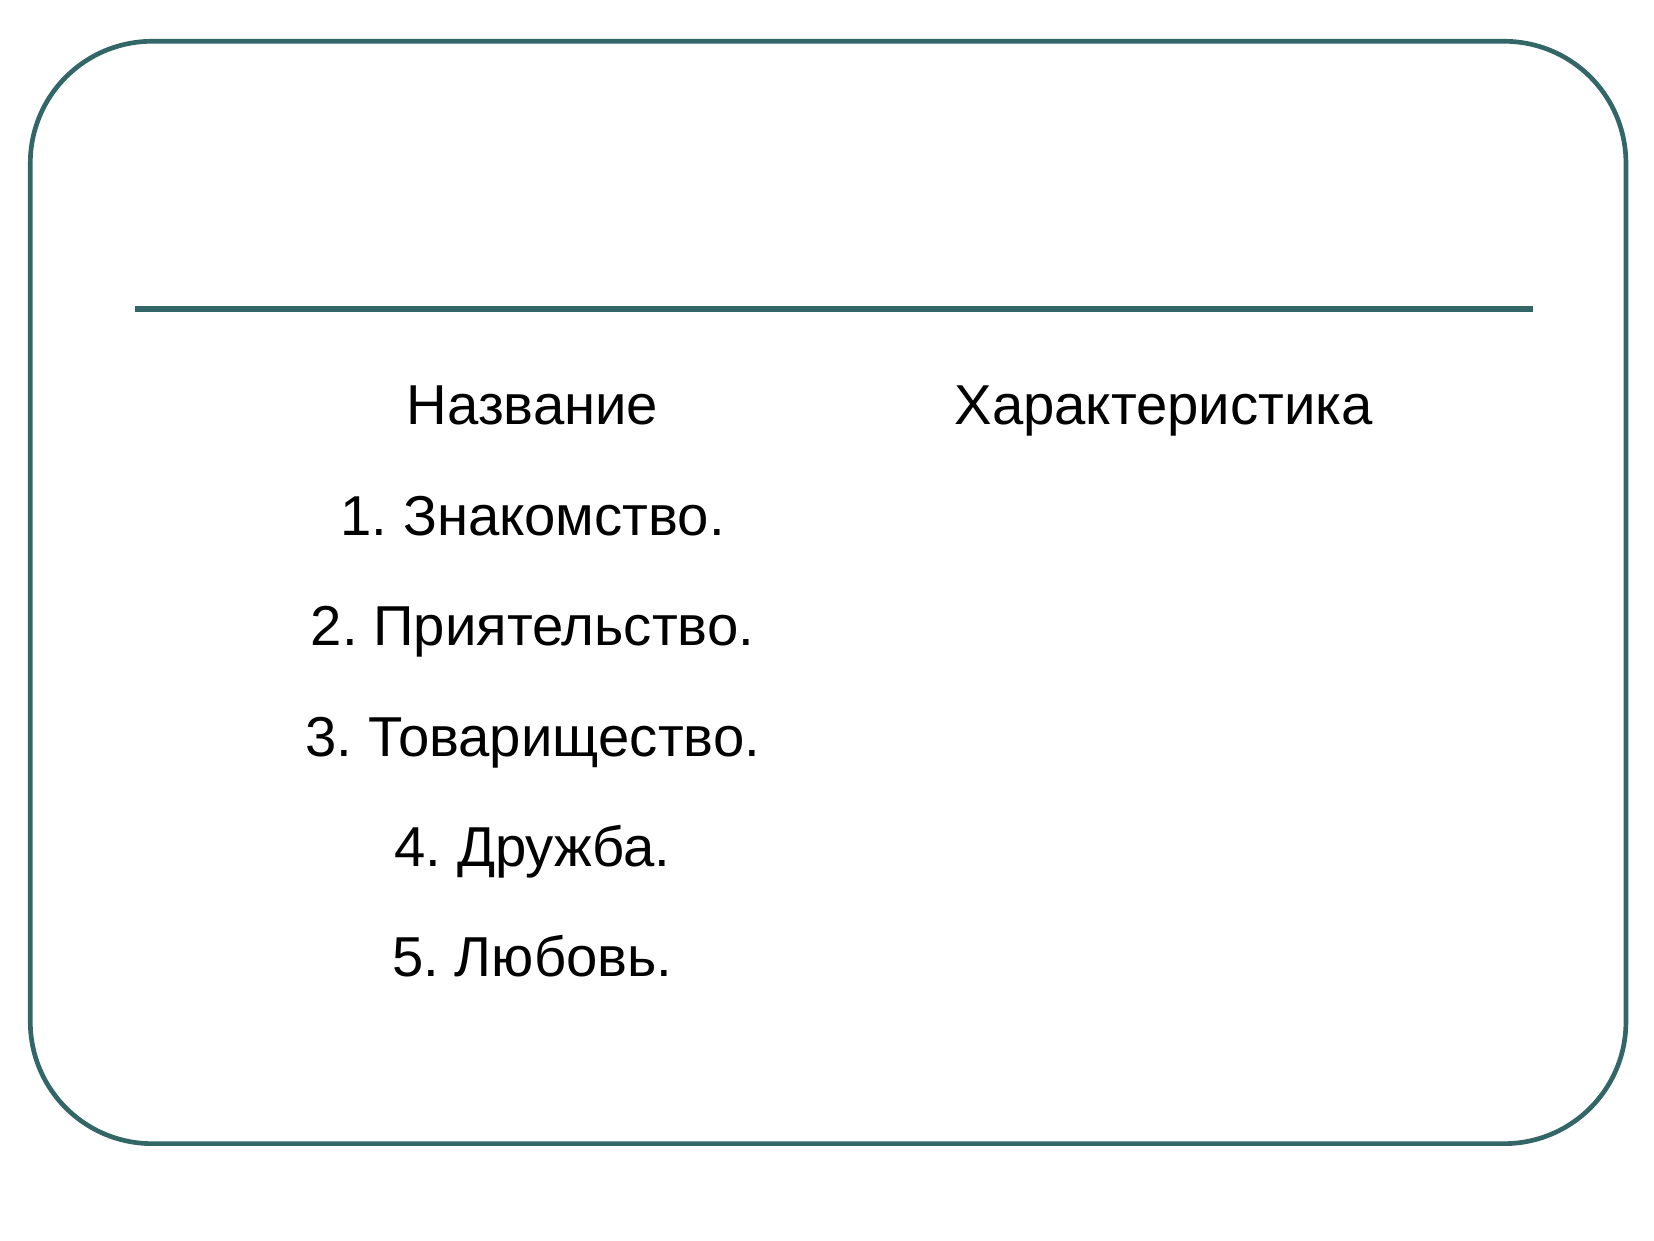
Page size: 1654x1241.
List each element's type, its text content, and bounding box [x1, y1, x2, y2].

table_header Характеристика [848, 366, 1479, 477]
table_header Название [217, 366, 848, 477]
table_cell 3. Товарищество. [217, 697, 848, 808]
table_cell [848, 587, 1479, 697]
table_cell [848, 918, 1479, 1029]
table_cell [848, 477, 1479, 587]
table_cell 5. Любовь. [217, 918, 848, 1029]
table_cell 2. Приятельство. [217, 587, 848, 697]
table_cell 4. Дружба. [217, 808, 848, 918]
table_cell [848, 808, 1479, 918]
table_cell 1. Знакомство. [217, 477, 848, 587]
table_cell [848, 697, 1479, 808]
